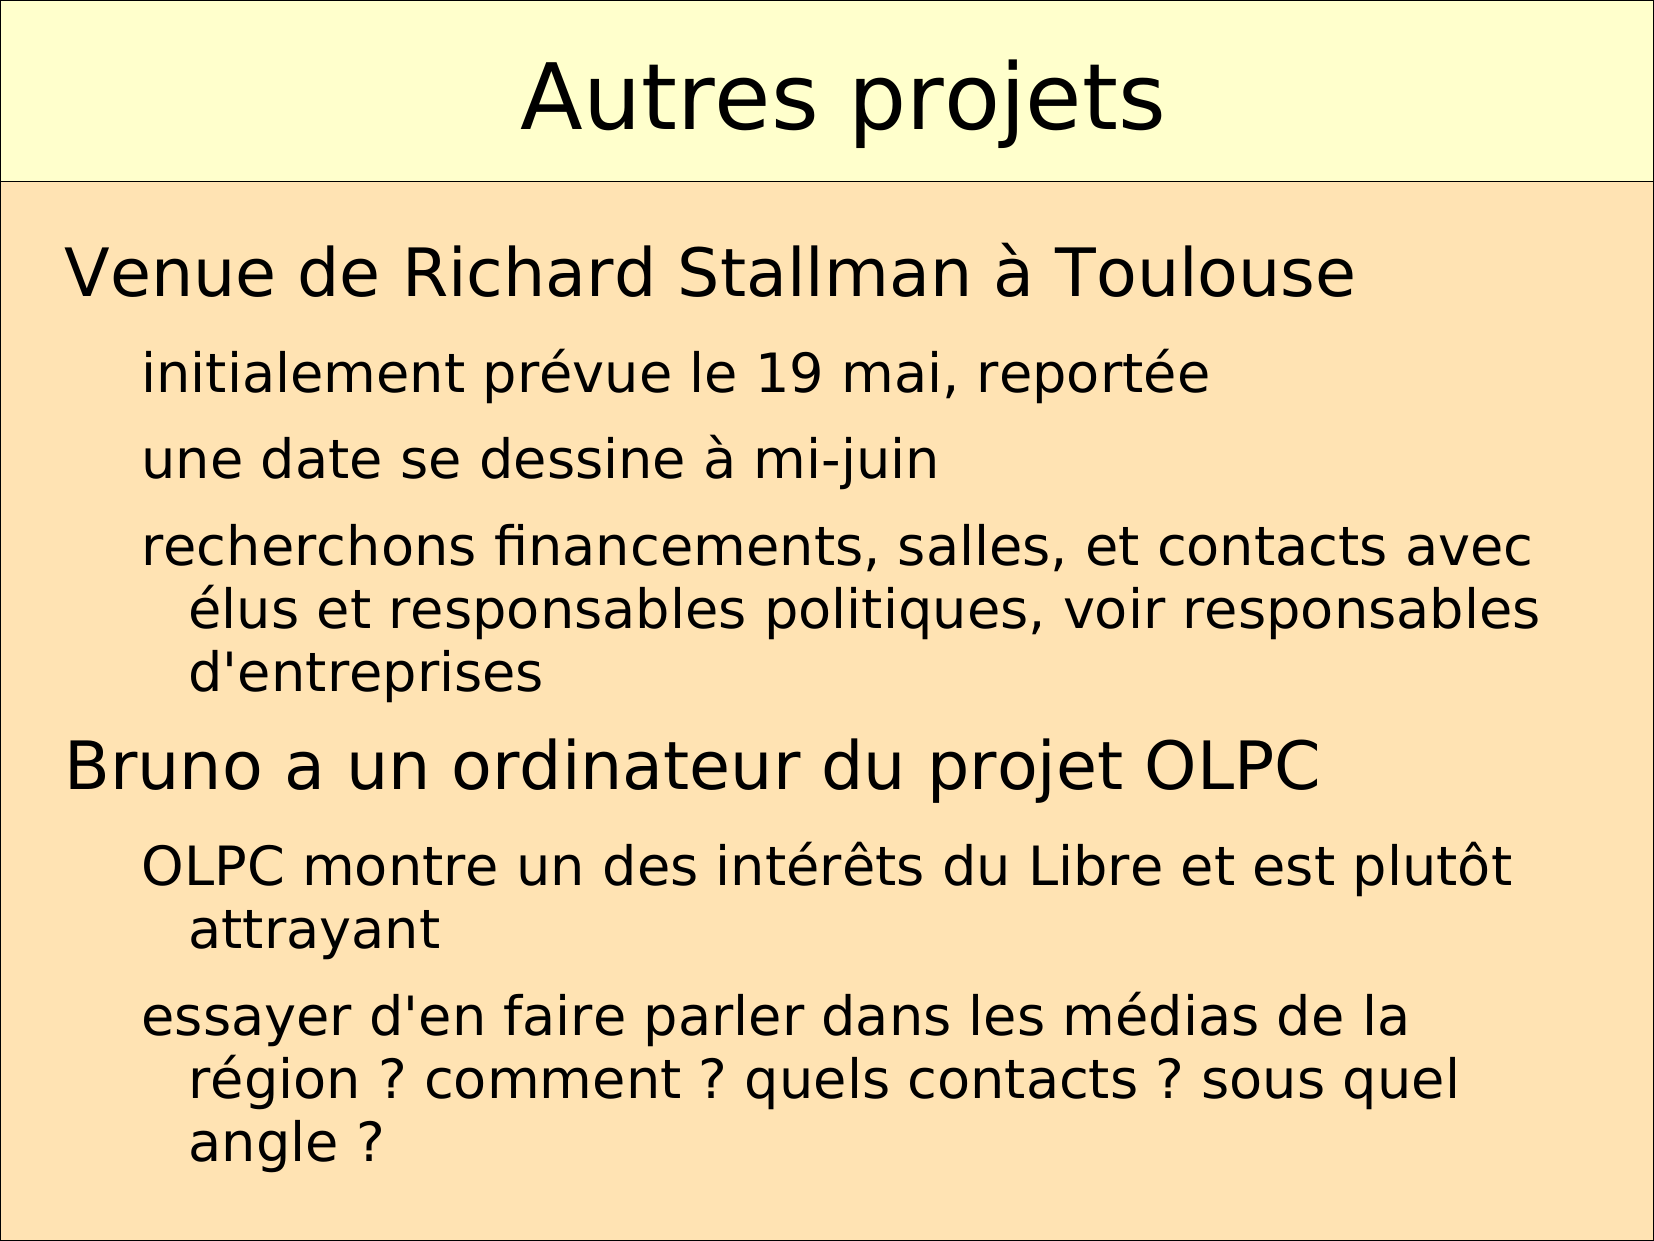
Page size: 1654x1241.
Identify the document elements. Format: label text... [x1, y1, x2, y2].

list Venue de Richard Stallman à Toulouse initialement prévue le 19 mai, reportée une date se dessine à mi-juin recherchons financements, salles, et contacts avec élus et responsables politiques, voir responsables d'entreprises Bruno a un ordinateur du projet OLPC OLPC montre un des intérêts du Libre et est plutôt attrayant essayer d'en faire parler dans les médias de la région ? comment ? quels contacts ? sous quel angle ? [46, 234, 1625, 1211]
title Autres projets [135, 37, 1552, 158]
